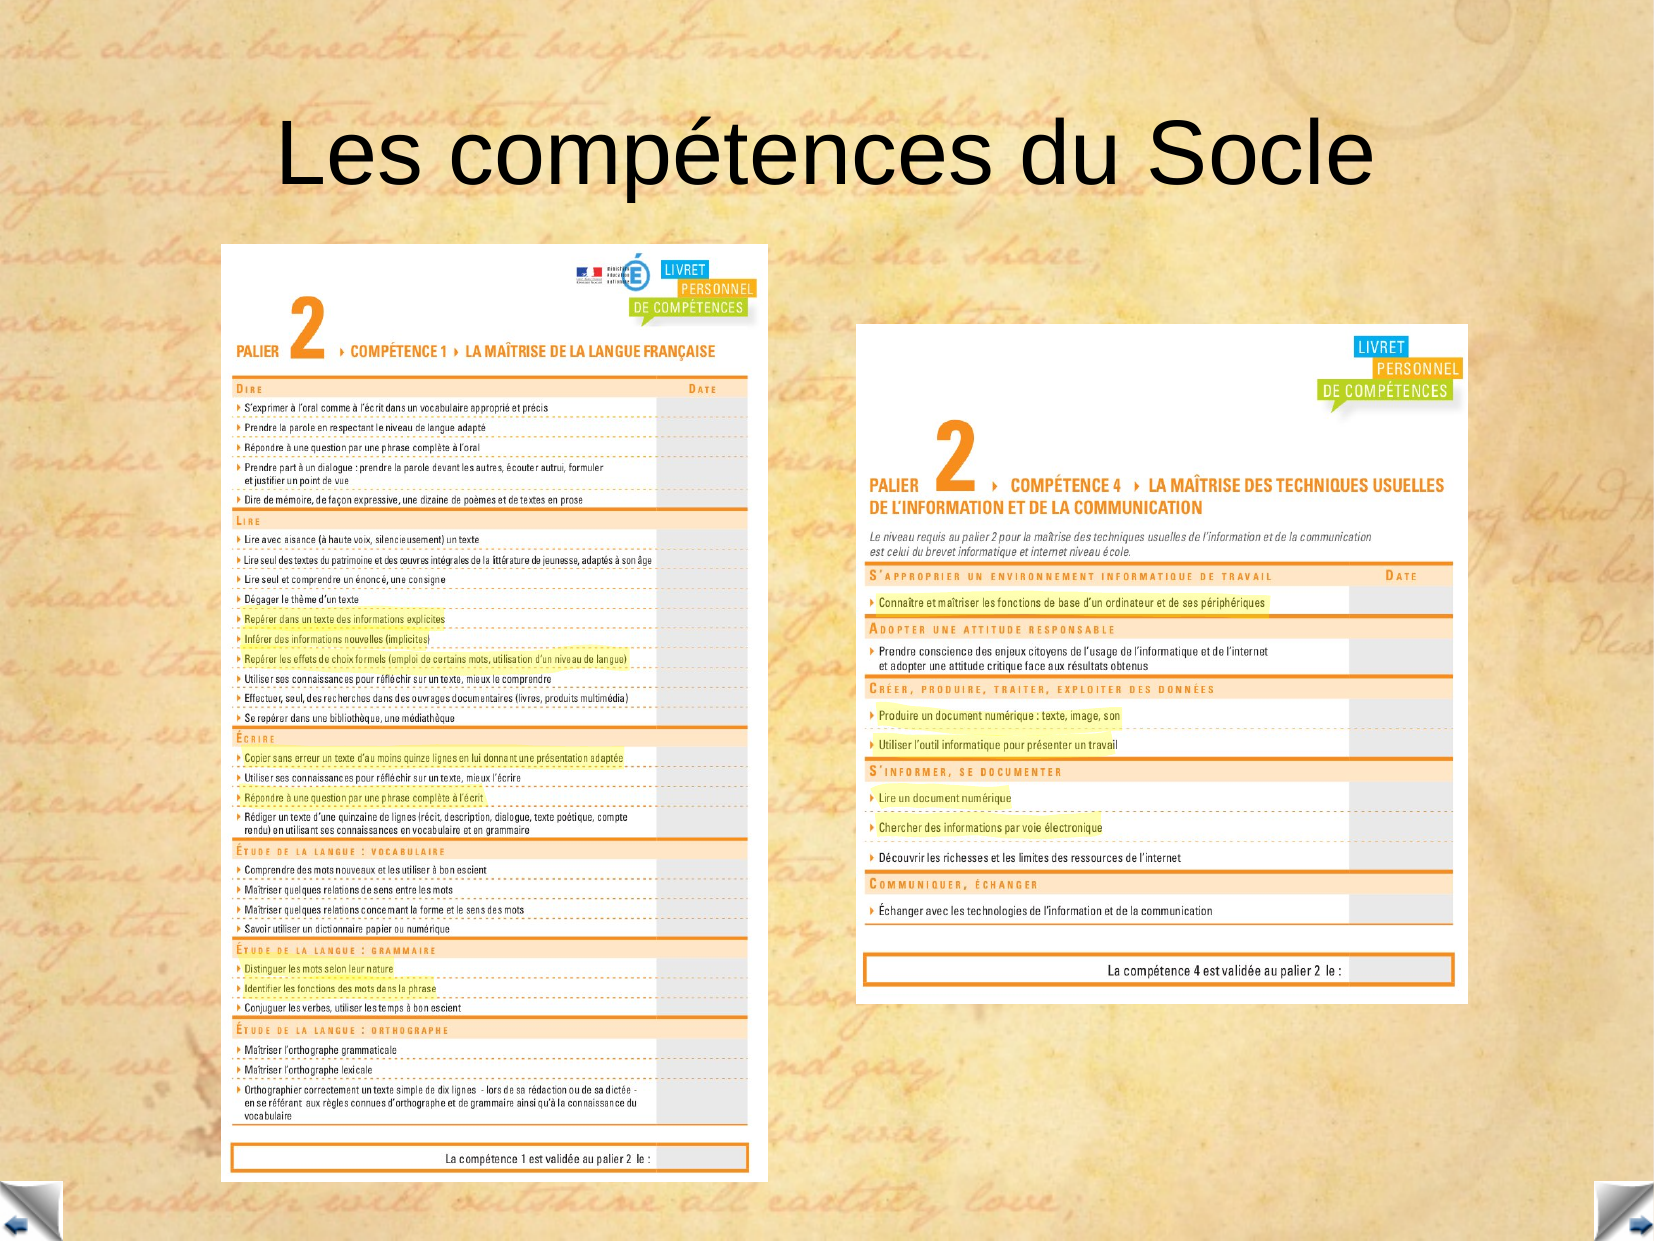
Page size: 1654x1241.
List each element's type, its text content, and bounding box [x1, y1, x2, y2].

title Les compétences du Socle [82, 49, 1571, 257]
picture [0, 0, 1654, 1241]
